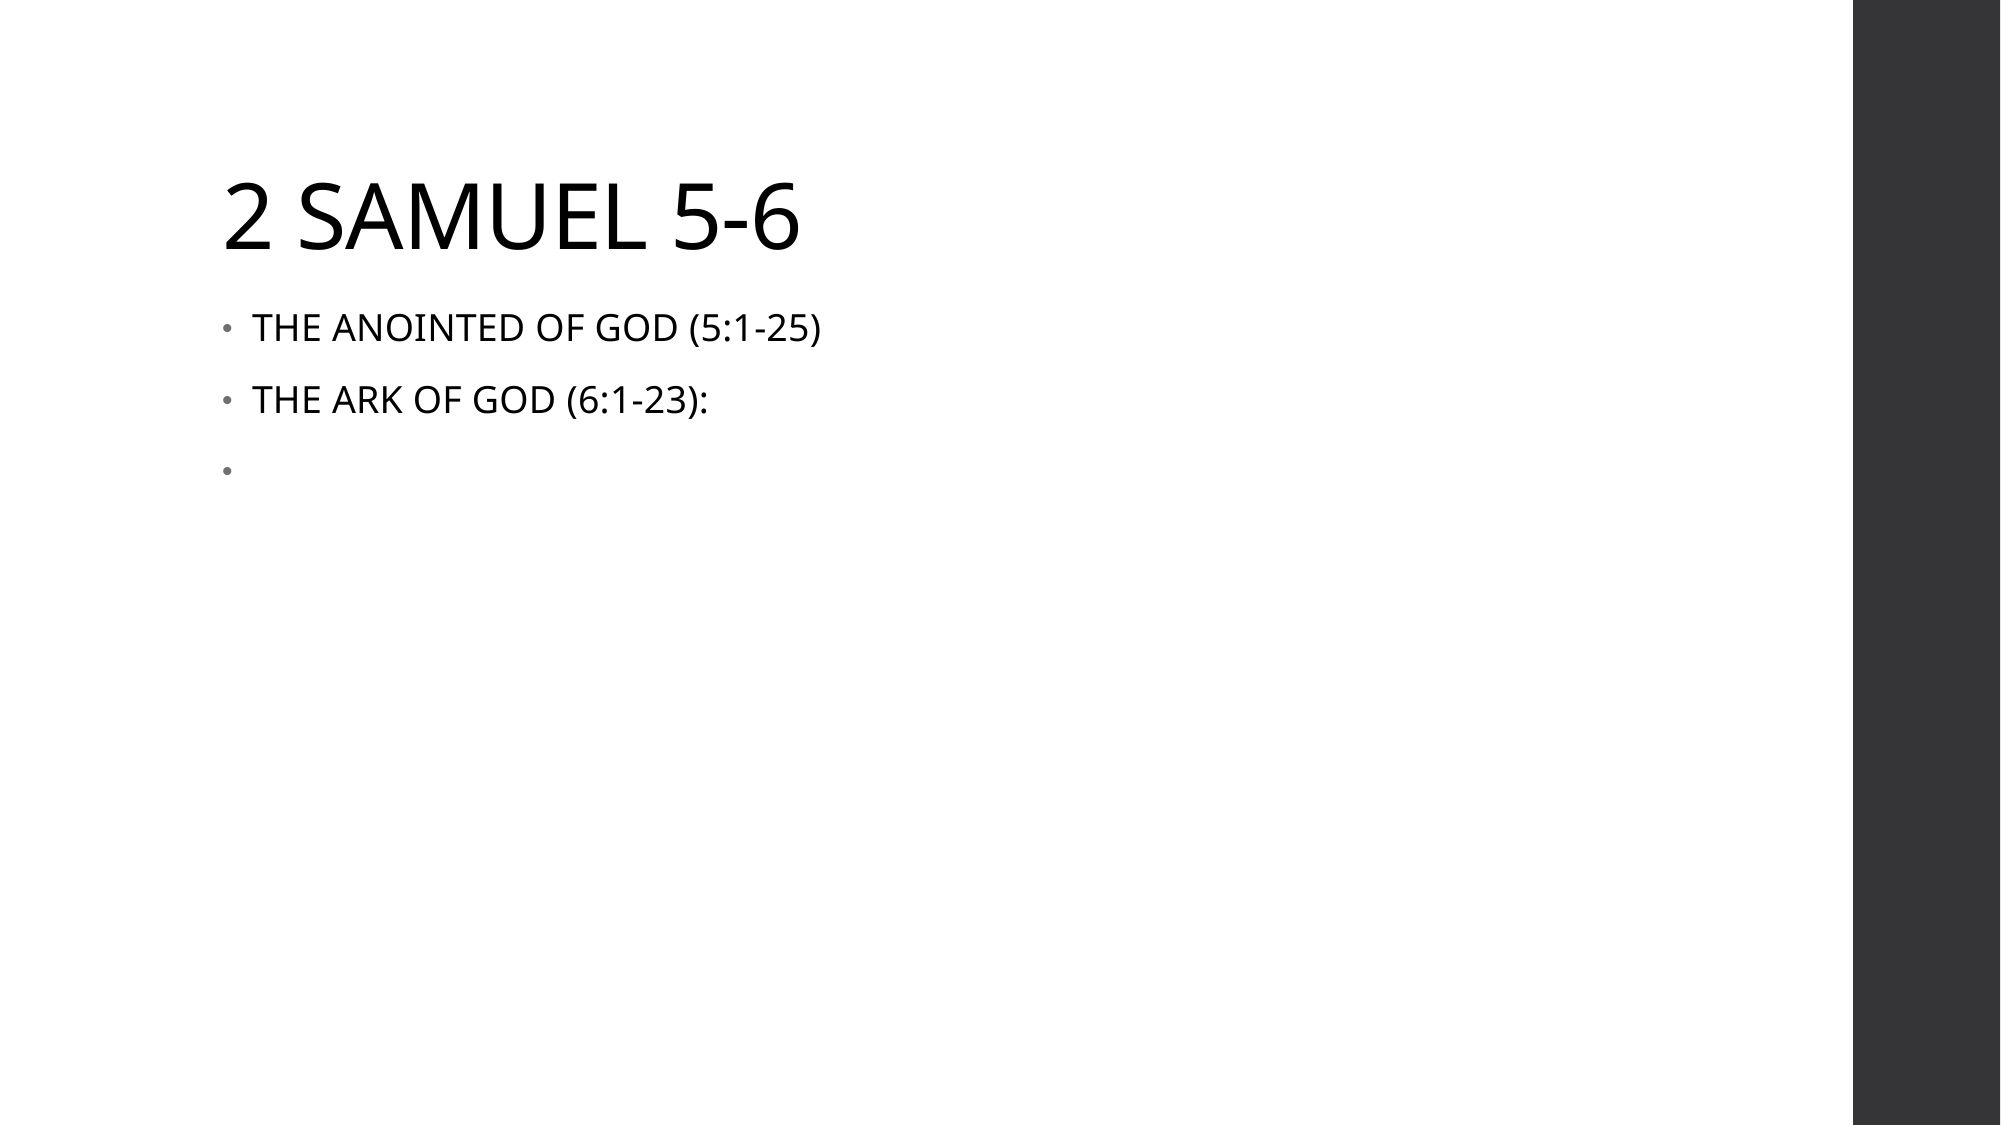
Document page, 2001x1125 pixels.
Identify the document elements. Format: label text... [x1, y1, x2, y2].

title 2 SAMUEL 5-6 [206, 60, 1797, 278]
list THE ANOINTED OF GOD (5:1-25) THE ARK OF GOD (6:1-23): [206, 299, 1617, 1014]
